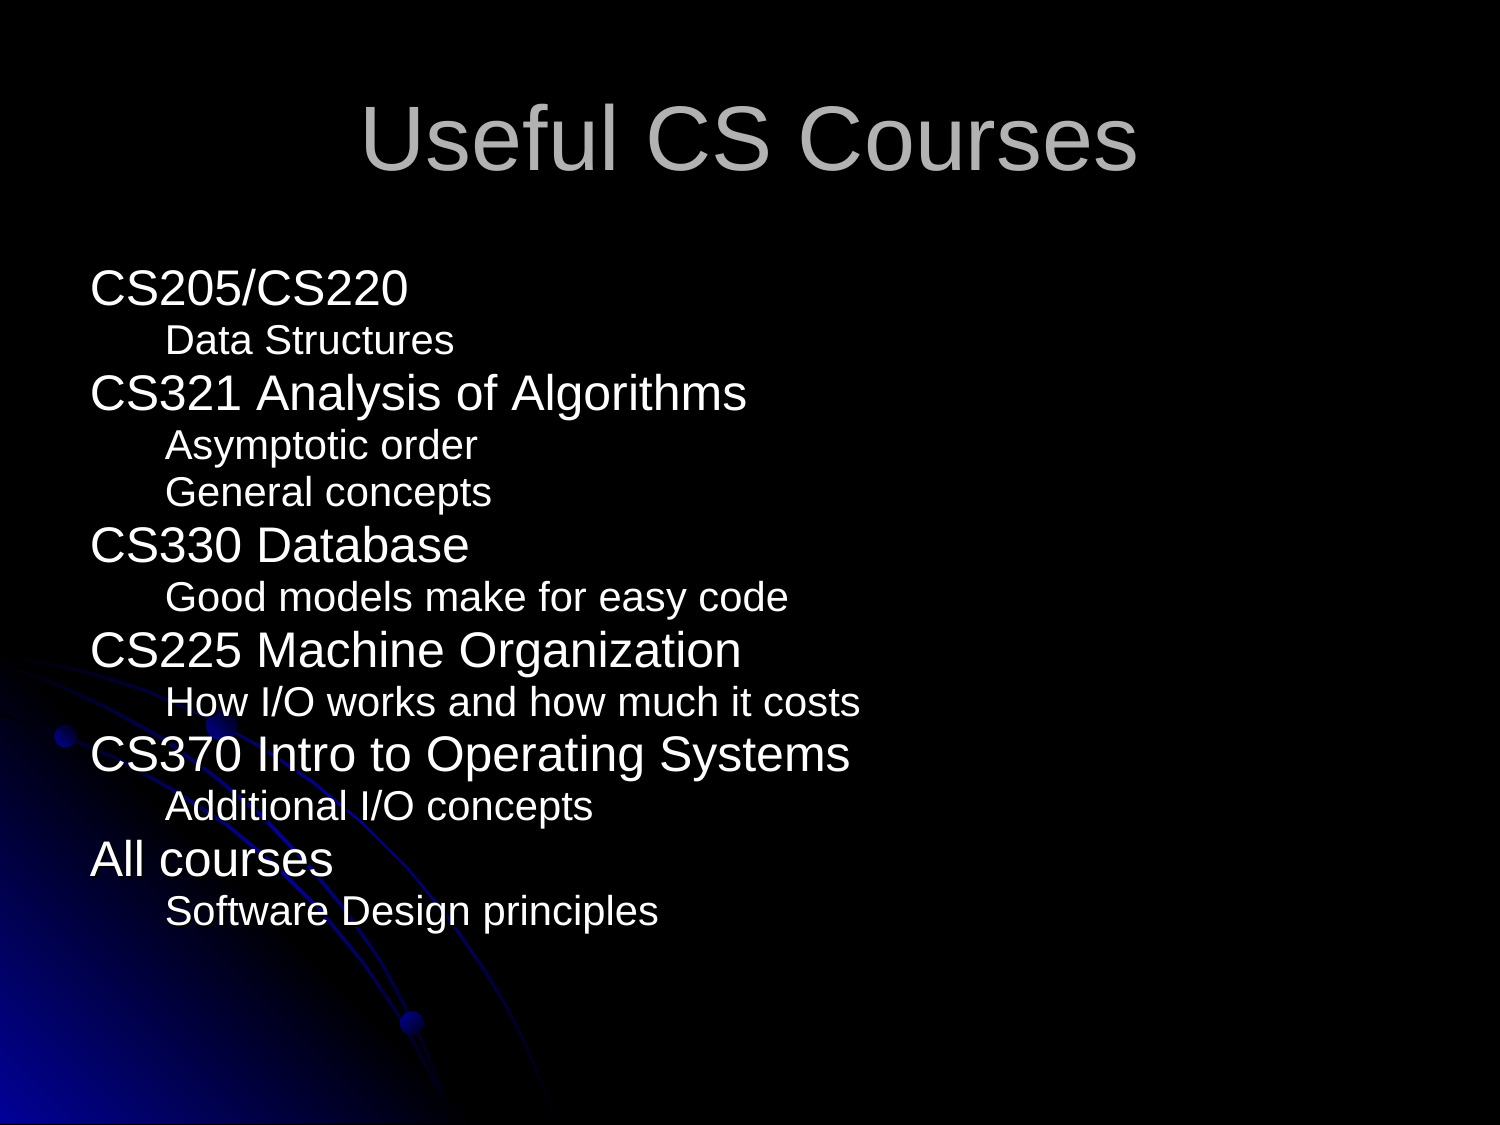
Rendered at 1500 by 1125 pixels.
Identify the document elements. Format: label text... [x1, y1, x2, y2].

title Useful CS Courses [75, 45, 1426, 233]
list CS205/CS220 Data Structures CS321 Analysis of Algorithms Asymptotic order General concepts CS330 Database Good models make for easy code CS225 Machine Organization How I/O works and how much it costs CS370 Intro to Operating Systems Additional I/O concepts All courses Software Design principles [75, 262, 1426, 1006]
